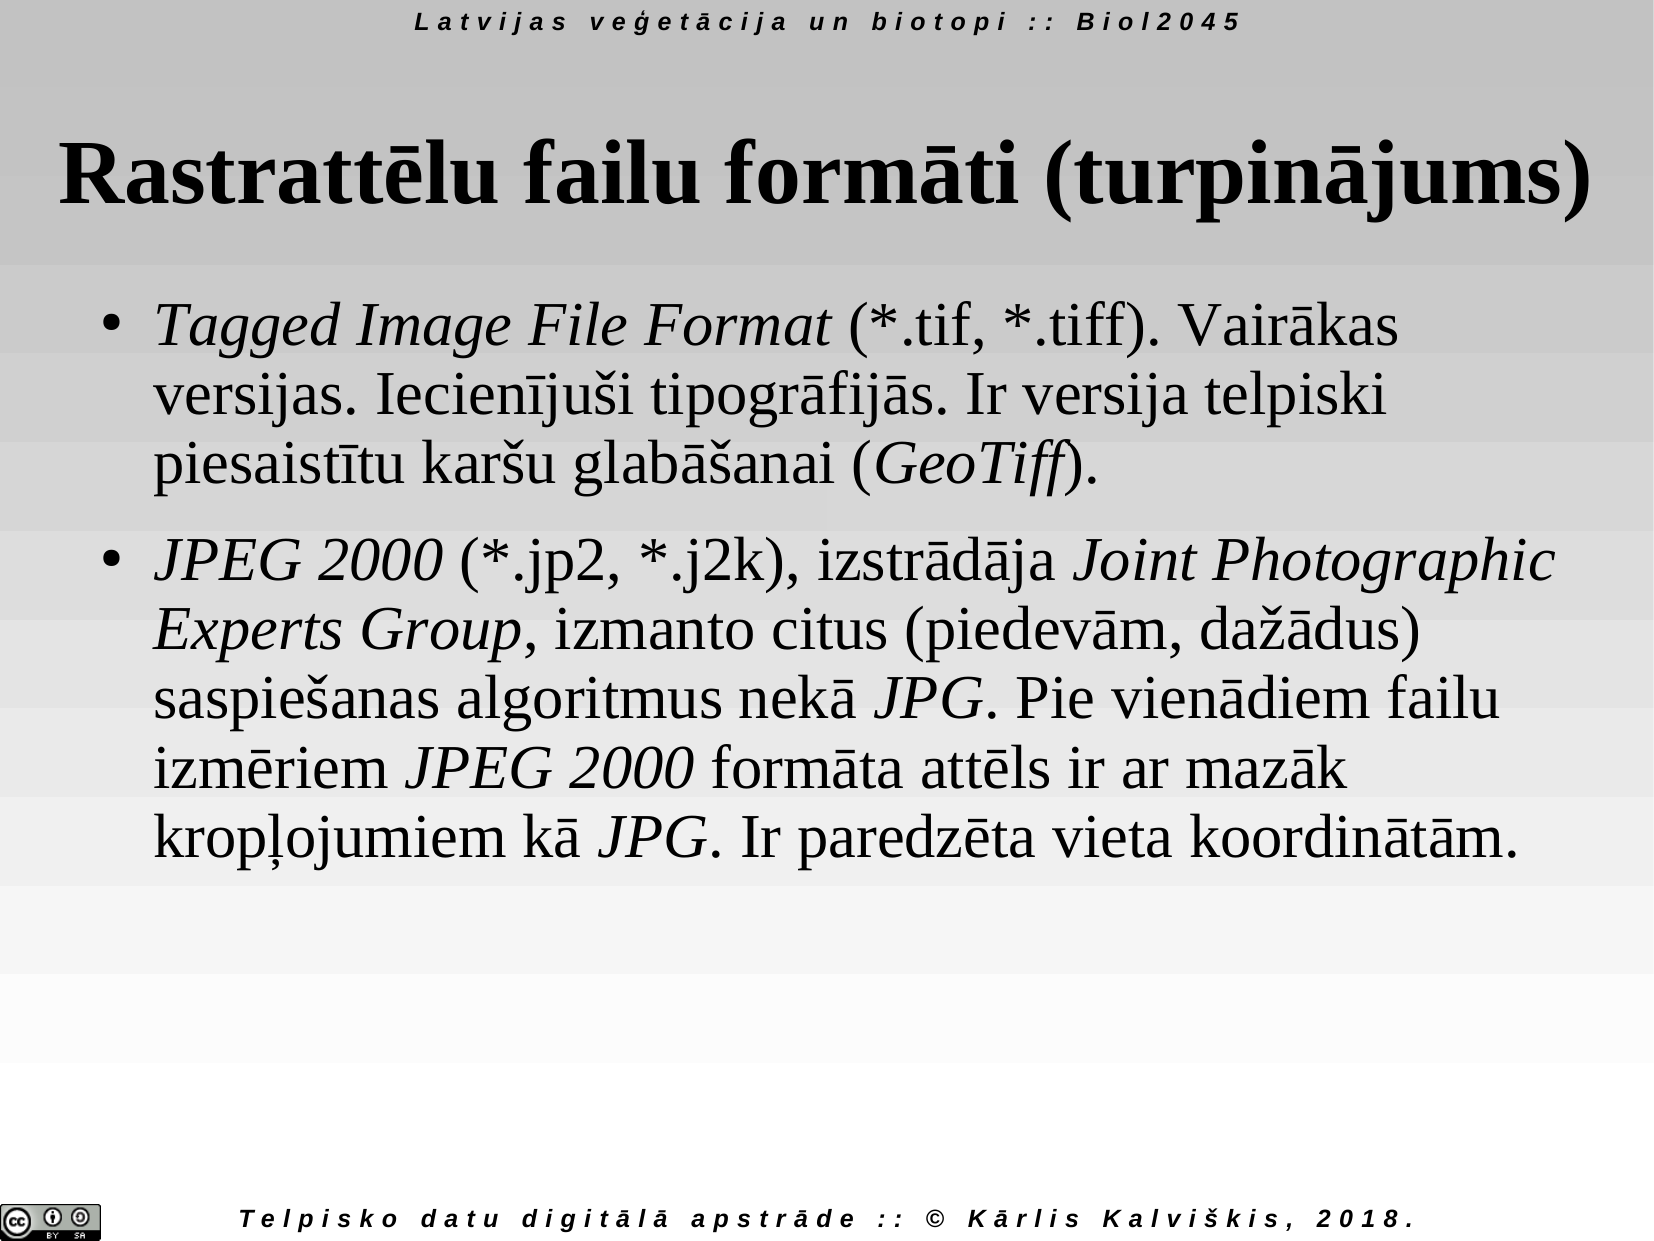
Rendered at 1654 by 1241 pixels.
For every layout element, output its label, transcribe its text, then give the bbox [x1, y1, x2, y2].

picture [0, 0, 1654, 1241]
list Tagged Image File Format (*.tif, *.tiff). Vairākas versijas. Iecienījuši tipogrāfijās. Ir versija telpiski piesaistītu karšu glabāšanai (GeoTiff). JPEG 2000 (*.jp2, *.j2k), izstrādāja Joint Photographic Experts Group, izmanto citus (piedevām, dažādus) saspiešanas algoritmus nekā JPG. Pie vienādiem failu izmēriem JPEG 2000 formāta attēls ir ar mazāk kropļojumiem kā JPG. Ir paredzēta vieta koordinātām. [82, 289, 1571, 1163]
title Rastrattēlu failu formāti (turpinājums) [29, 49, 1625, 296]
